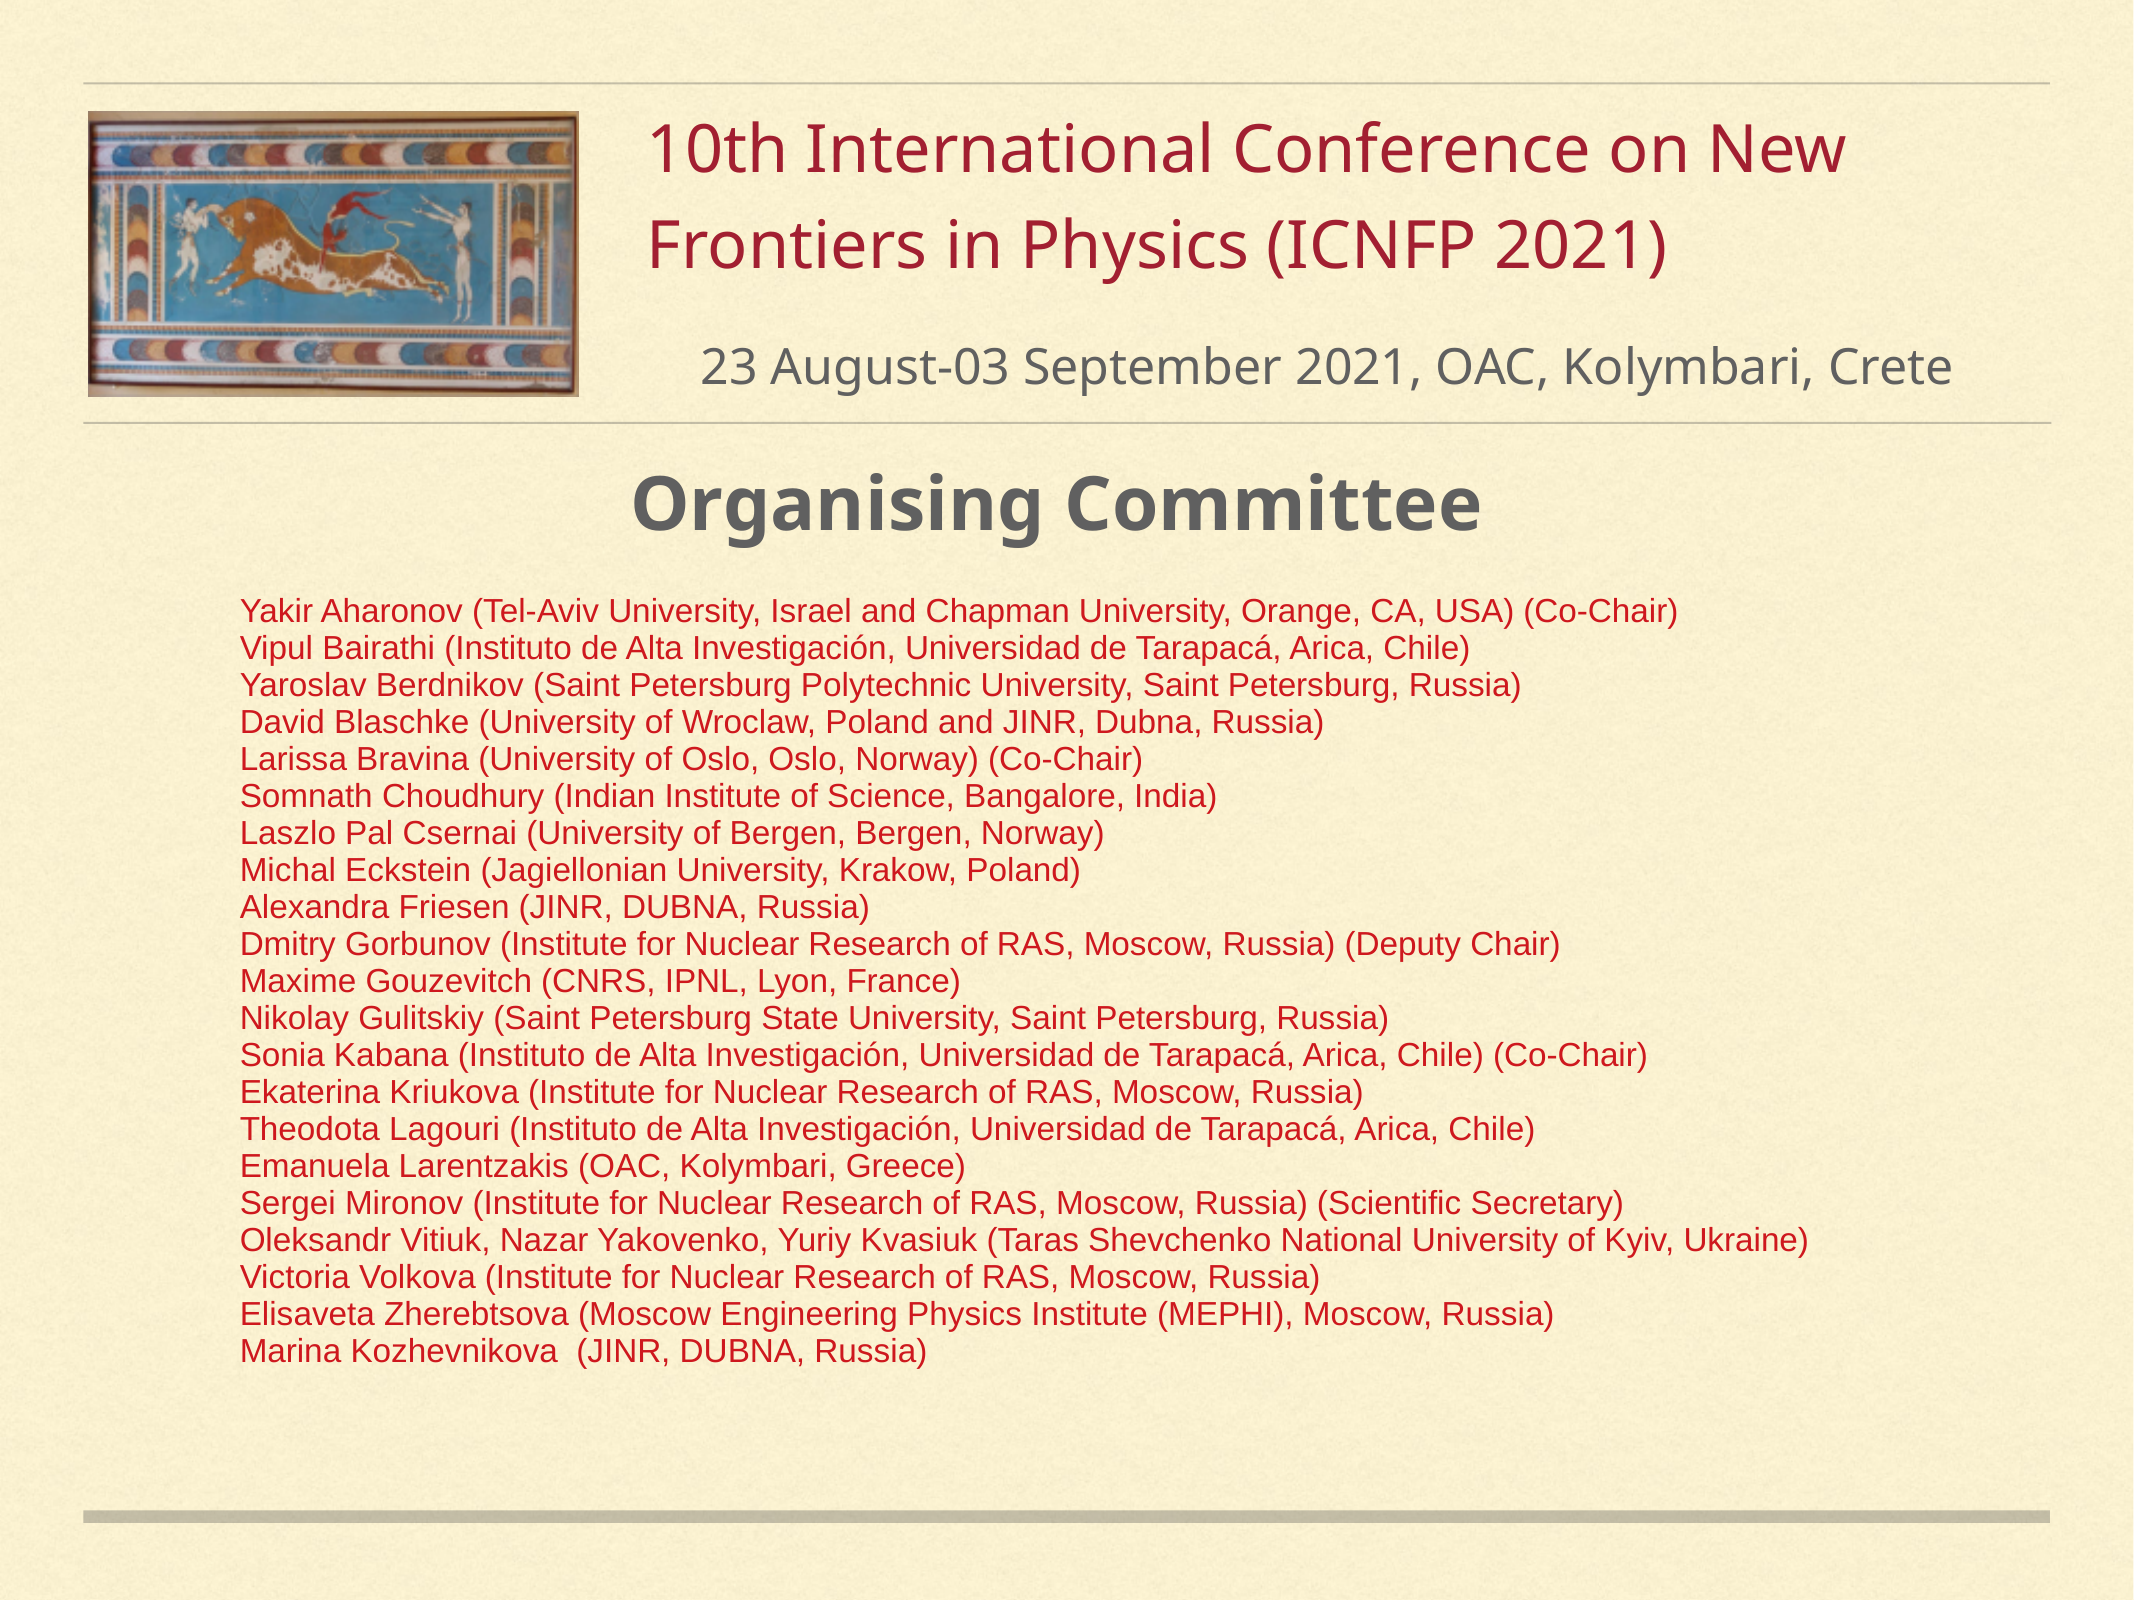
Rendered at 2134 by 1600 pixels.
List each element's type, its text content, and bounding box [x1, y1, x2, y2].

text_box 23 August-03 September 2021, OAC, Kolymbari, Crete [520, 326, 2134, 403]
text_box Yakir Aharonov (Tel-Aviv University, Israel and Chapman University, Orange, CA, USA) (Co-Chair) Vipul Bairathi (Instituto de Alta Investigación, Universidad de Tarapacá, Arica, Chile) Yaroslav Berdnikov (Saint Petersburg Polytechnic University, Saint Petersburg, Russia) David Blaschke (University of Wroclaw, Poland and JINR, Dubna, Russia) Larissa Bravina (University of Oslo, Oslo, Norway) (Co-Chair) Somnath Choudhury (Indian Institute of Science, Bangalore, India) Laszlo Pal Csernai (University of Bergen, Bergen, Norway) Michal Eckstein (Jagiellonian University, Krakow, Poland) Alexandra Friesen (JINR, DUBNA, Russia) Dmitry Gorbunov (Institute for Nuclear Research of RAS, Moscow, Russia) (Deputy Chair) Maxime Gouzevitch (CNRS, IPNL, Lyon, France) Nikolay Gulitskiy (Saint Petersburg State University, Saint Petersburg, Russia) Sonia Kabana (Instituto de Alta Investigación, Universidad de Tarapacá, Arica, Chile) (Co-Chair) Ekaterina Kriukova (Institute for Nuclear Research of RAS, Moscow, Russia) Theodota Lagouri (Instituto de Alta Investigación, Universidad de Tarapacá, Arica, Chile) Emanuela Larentzakis (OAC, Kolymbari, Greece) Sergei Mironov (Institute for Nuclear Research of RAS, Moscow, Russia) (Scientific Secretary) Oleksandr Vitiuk, Nazar Yakovenko, Yuriy Kvasiuk (Taras Shevchenko National University of Kyiv, Ukraine) Victoria Volkova (Institute for Nuclear Research of RAS, Moscow, Russia) Elisaveta Zherebtsova (Moscow Engineering Physics Institute (MEPHI), Moscow, Russia) Marina Kozhevnikova (JINR, DUBNA, Russia) [225, 585, 1921, 1531]
picture [0, 0, 2134, 1600]
text_box Organising Committee [545, 446, 1589, 554]
title 10th International Conference on New Frontiers in Physics (ICNFP 2021) [638, 66, 2130, 305]
